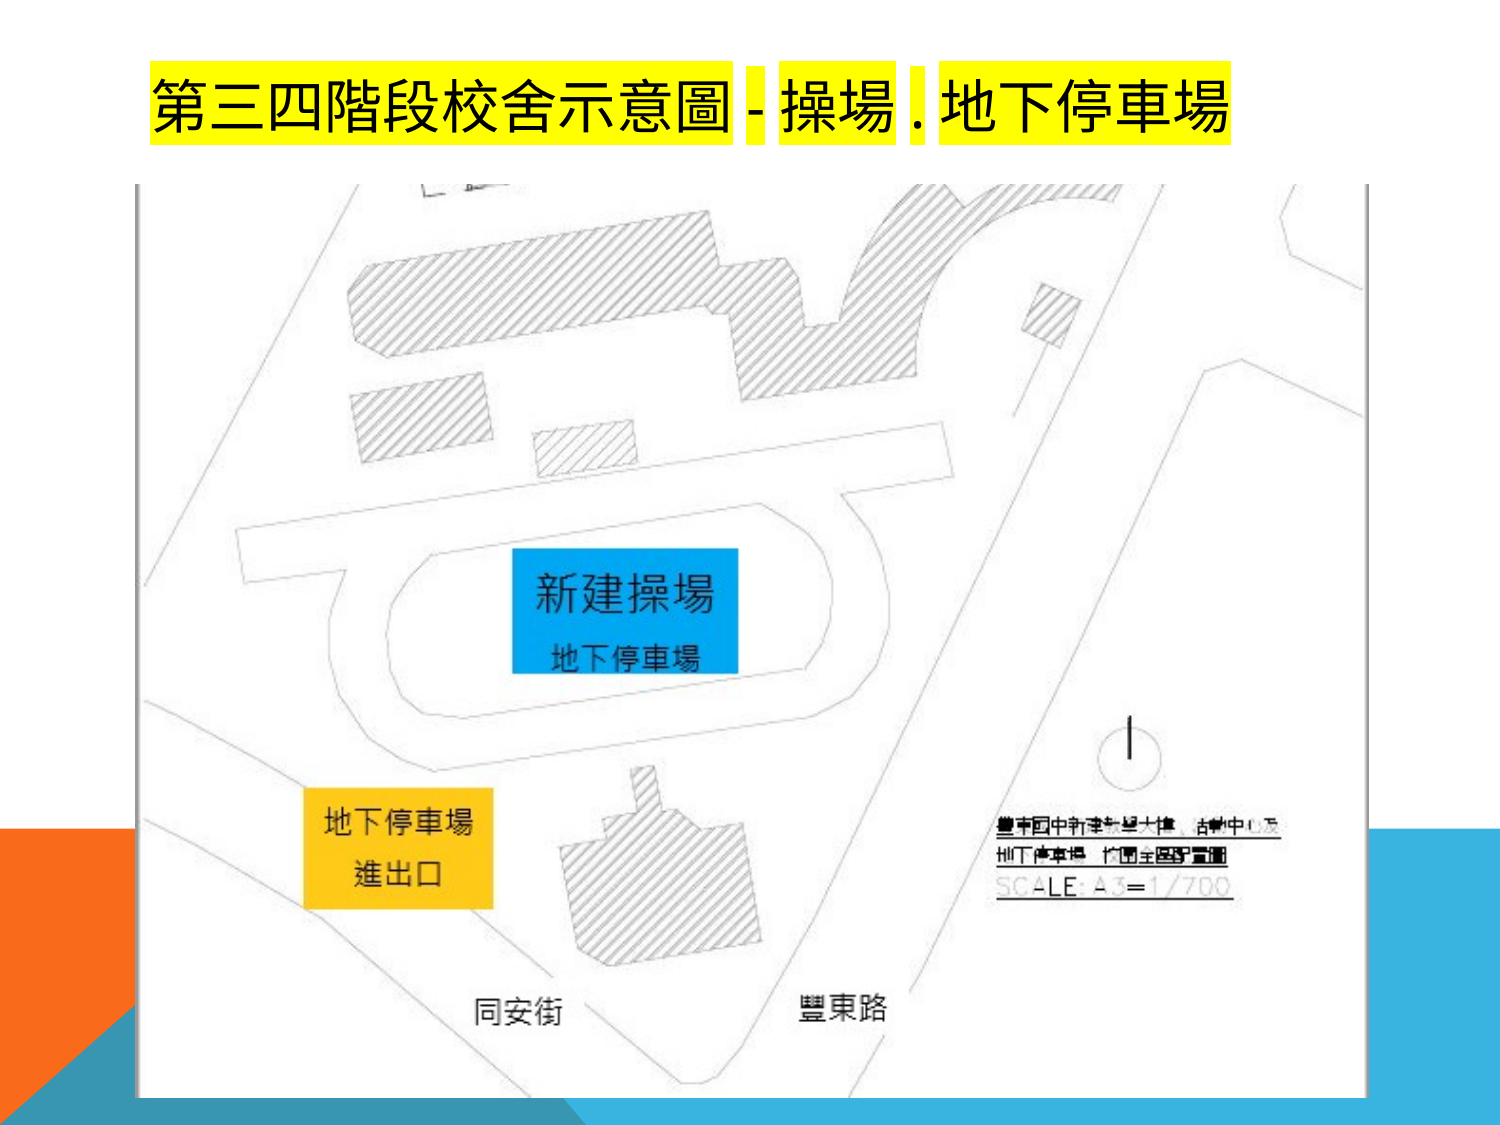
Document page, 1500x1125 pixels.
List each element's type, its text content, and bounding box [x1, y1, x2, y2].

title 第三四階段校舍示意圖-操場.地下停車場 [135, 60, 1369, 150]
picture [135, 184, 1369, 1098]
